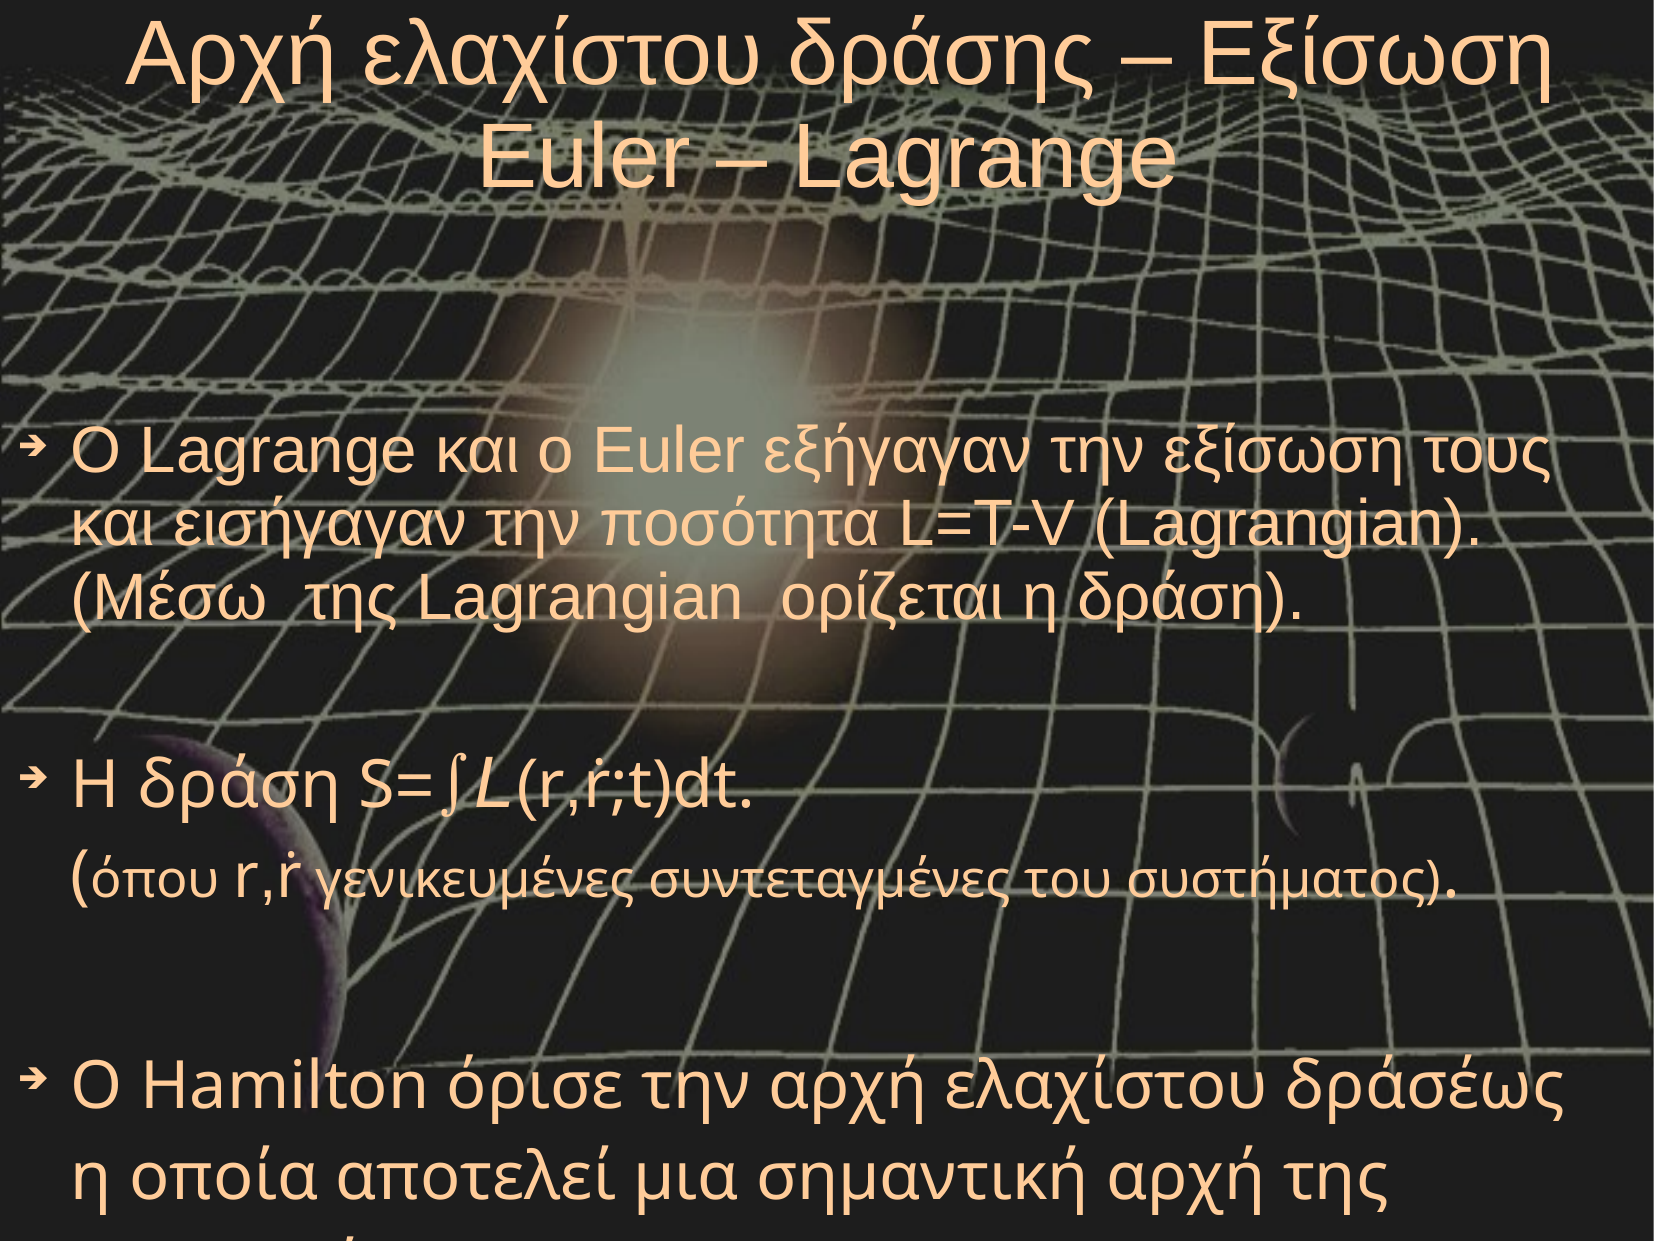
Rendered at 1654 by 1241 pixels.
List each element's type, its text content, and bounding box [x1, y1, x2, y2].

title Αρχή ελαχίστου δράσης – Εξίσωση Euler – Lagrange [29, 1, 1654, 207]
list O Lagrange και ο Euler εξήγαγαν την εξίσωση τους και εισήγαγαν την ποσότητα L=T-V (Lagrangian). (Μέσω της Lagrangian ορίζεται η δράση). Η δράση S=òL(r,ṙ;t)dt. (όπου r,ṙ γενικευμένες συντεταγμένες του συστήματος). O Hamilton όρισε την αρχή ελαχίστου δράσέως η οποία αποτελεί μια σημαντική αρχή της μηχανικής. [0, 413, 1625, 1241]
picture [0, 0, 1654, 1241]
